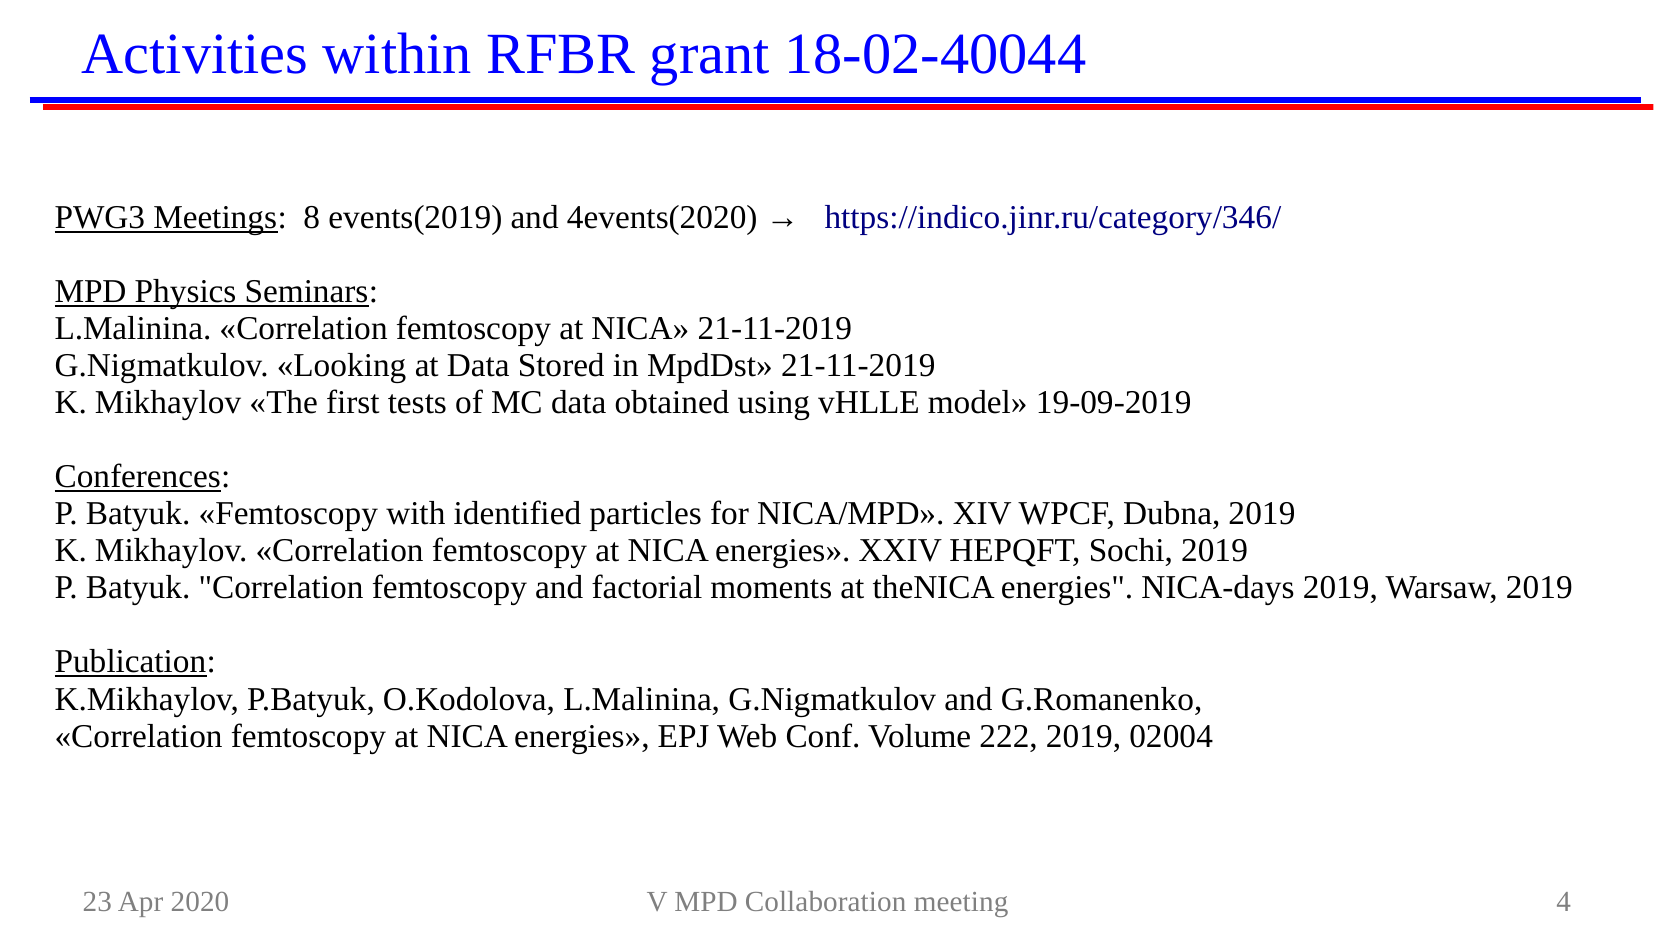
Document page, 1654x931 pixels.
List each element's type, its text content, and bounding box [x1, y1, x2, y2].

text_box PWG3 Meetings: 8 events(2019) and 4events(2020) → https://indico.jinr.ru/category/346/ MPD Physics Seminars: L.Malinina. «Correlation femtoscopy at NICA» 21-11-2019 G.Nigmatkulov. «Looking at Data Stored in MpdDst» 21-11-2019 K. Mikhaylov «The first tests of MC data obtained using vHLLE model» 19-09-2019 Conferences: P. Batyuk. «Femtoscopy with identified particles for NICA/MPD». XIV WPCF, Dubna, 2019 K. Mikhaylov. «Correlation femtoscopy at NICA energies». XXIV HEPQFT, Sochi, 2019 P. Batyuk. "Correlation femtoscopy and factorial moments at theNICA energies". NICA-days 2019, Warsaw, 2019 Publication: K.Mikhaylov, P.Batyuk, O.Kodolova, L.Malinina, G.Nigmatkulov and G.Romanenko, «Correlation femtoscopy at NICA energies», EPJ Web Conf. Volume 222, 2019, 02004 [39, 191, 1591, 828]
title Activities within RFBR grant 18-02-40044 [81, 7, 1570, 91]
